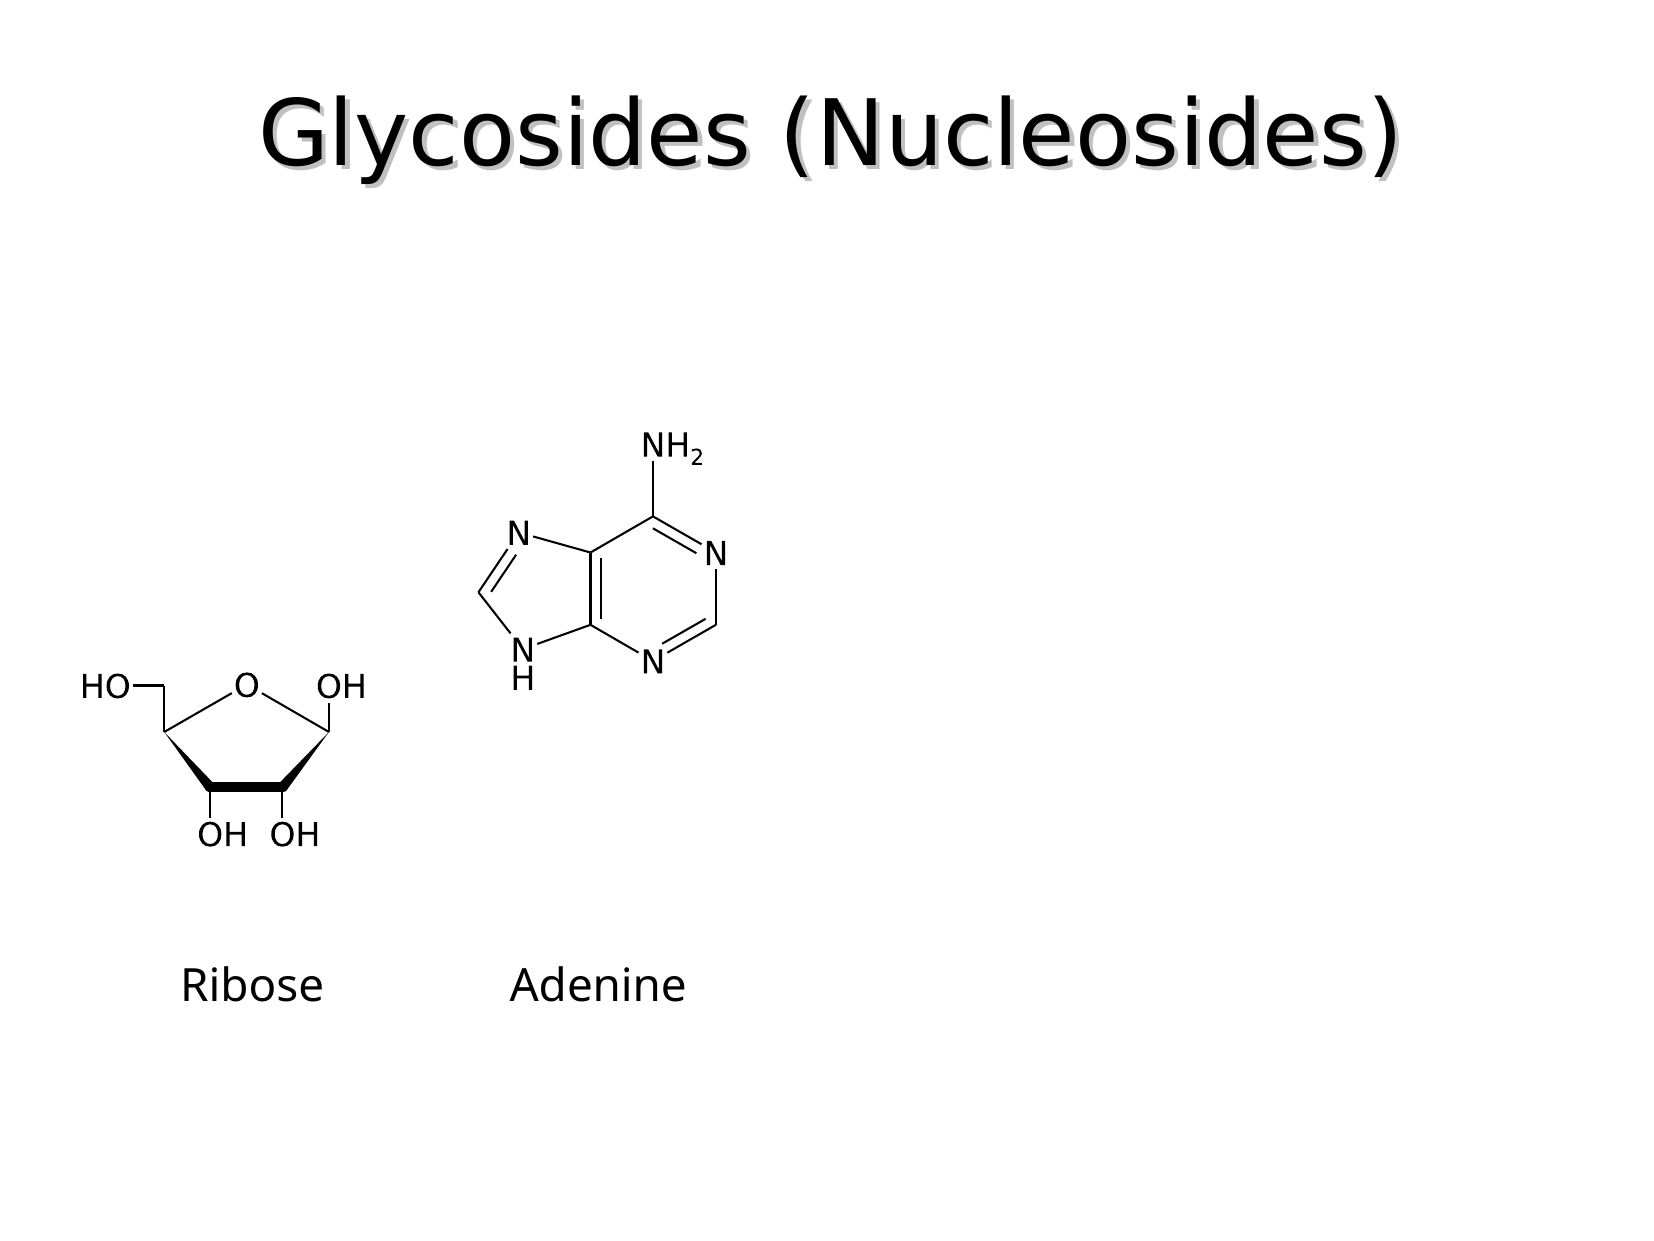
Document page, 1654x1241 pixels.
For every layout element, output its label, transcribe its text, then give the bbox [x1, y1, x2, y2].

text_box Adenine [494, 944, 733, 1021]
picture [75, 421, 736, 863]
title Glycosides (Nucleosides) [86, 37, 1576, 230]
text_box Ribose [165, 944, 343, 1021]
